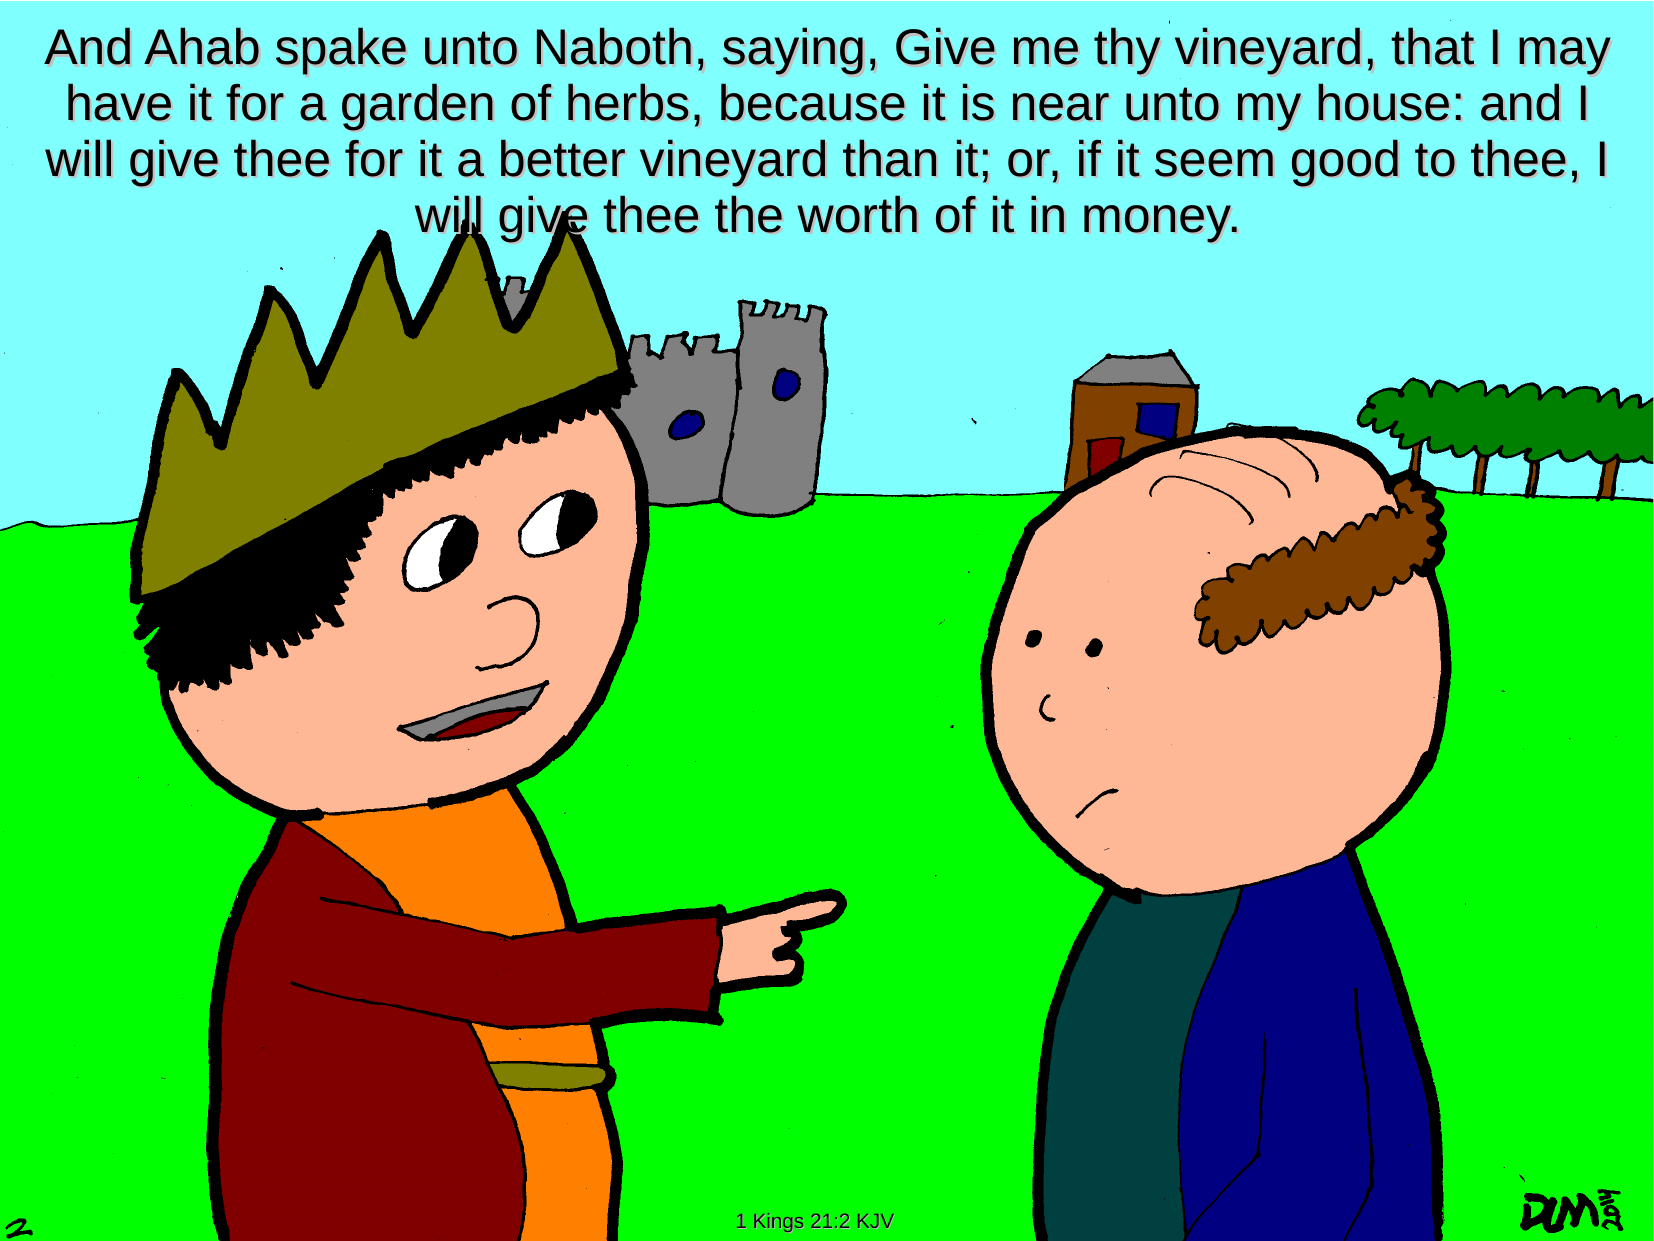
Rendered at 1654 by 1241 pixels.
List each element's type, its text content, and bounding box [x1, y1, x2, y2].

picture [0, 1, 1654, 1241]
text_box 1 Kings 21:2 KJV [720, 1202, 934, 1241]
text_box And Ahab spake unto Naboth, saying, Give me thy vineyard, that I may have it for a garden of herbs, because it is near unto my house: and I will give thee for it a better vineyard than it; or, if it seem good to thee, I will give thee the worth of it in money. [15, 12, 1642, 250]
